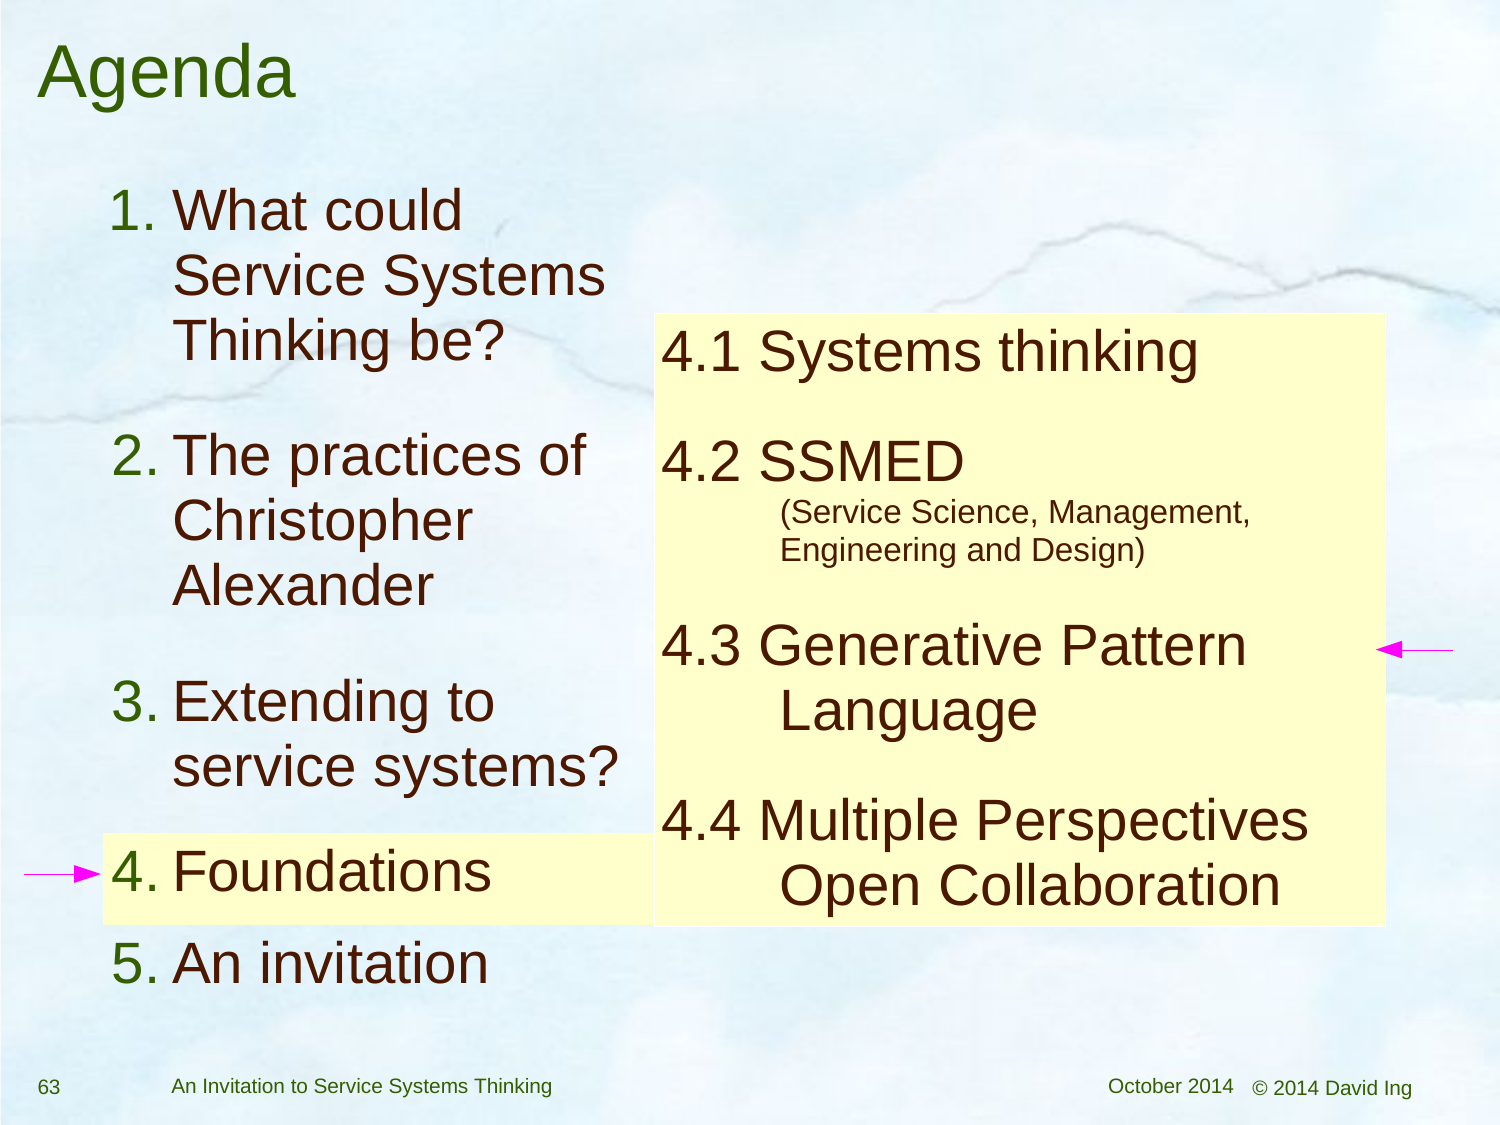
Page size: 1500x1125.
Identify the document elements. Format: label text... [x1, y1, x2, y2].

table_cell 5. [103, 925, 166, 1016]
table_cell 3. [103, 663, 166, 833]
picture [0, 0, 1500, 1125]
table_header 1. [103, 172, 166, 417]
table_header 4.1 Systems thinking 4.2 SSMED (Service Science, Management, Engineering and Design) 4.3 Generative Pattern Language 4.4 Multiple Perspectives Open Collaboration [655, 314, 1385, 926]
table_cell Extending to service systems? [166, 663, 654, 833]
title Agenda [37, 37, 1463, 152]
table_cell The practices of Christopher Alexander [166, 417, 654, 663]
table_header What could Service Systems Thinking be? [166, 172, 661, 417]
table_cell An invitation [166, 925, 661, 1016]
table_cell Foundations [166, 833, 654, 925]
table_cell 2. [103, 417, 166, 663]
table_cell 4. [103, 833, 166, 925]
